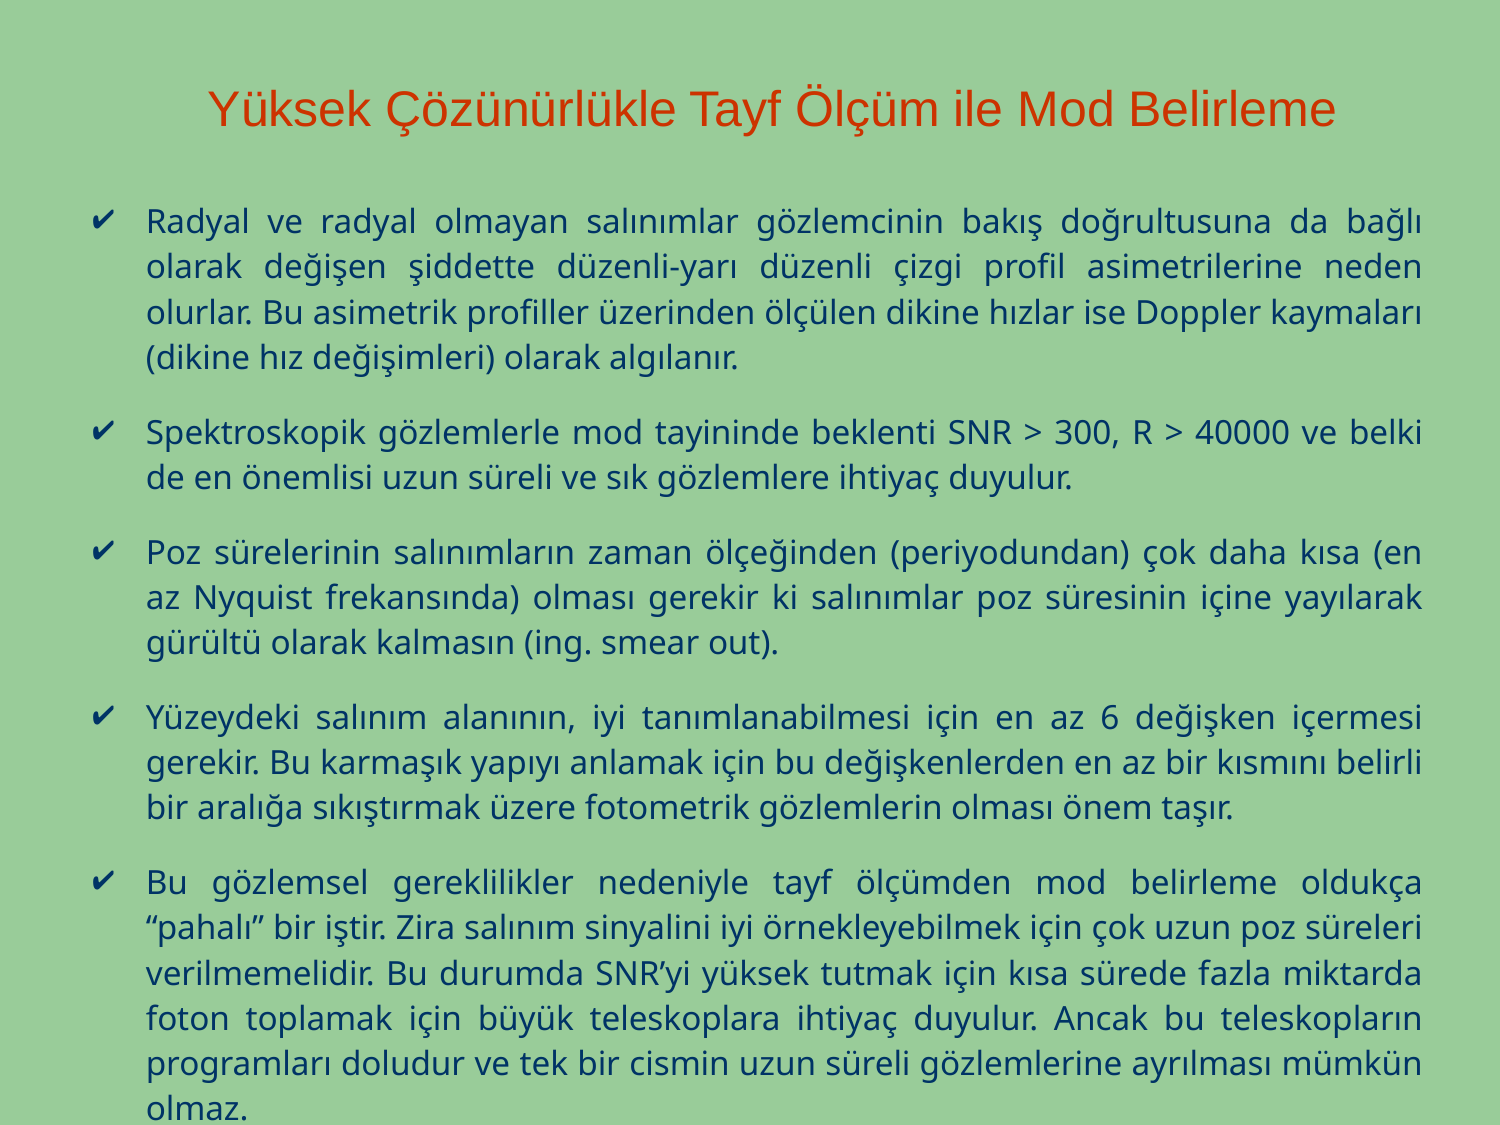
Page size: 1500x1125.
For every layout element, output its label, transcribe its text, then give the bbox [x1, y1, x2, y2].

list Radyal ve radyal olmayan salınımlar gözlemcinin bakış doğrultusuna da bağlı olarak değişen şiddette düzenli-yarı düzenli çizgi profil asimetrilerine neden olurlar. Bu asimetrik profiller üzerinden ölçülen dikine hızlar ise Doppler kaymaları (dikine hız değişimleri) olarak algılanır. Spektroskopik gözlemlerle mod tayininde beklenti SNR > 300, R > 40000 ve belki de en önemlisi uzun süreli ve sık gözlemlere ihtiyaç duyulur. Poz sürelerinin salınımların zaman ölçeğinden (periyodundan) çok daha kısa (en az Nyquist frekansında) olması gerekir ki salınımlar poz süresinin içine yayılarak gürültü olarak kalmasın (ing. smear out). Yüzeydeki salınım alanının, iyi tanımlanabilmesi için en az 6 değişken içermesi gerekir. Bu karmaşık yapıyı anlamak için bu değişkenlerden en az bir kısmını belirli bir aralığa sıkıştırmak üzere fotometrik gözlemlerin olması önem taşır. Bu gözlemsel gereklilikler nedeniyle tayf ölçümden mod belirleme oldukça “pahalı” bir iştir. Zira salınım sinyalini iyi örnekleyebilmek için çok uzun poz süreleri verilmemelidir. Bu durumda SNR’yi yüksek tutmak için kısa sürede fazla miktarda foton toplamak için büyük teleskoplara ihtiyaç duyulur. Ancak bu teleskopların programları doludur ve tek bir cismin uzun süreli gözlemlerine ayrılması mümkün olmaz. [75, 198, 1425, 1087]
title Yüksek Çözünürlükle Tayf Ölçüm ile Mod Belirleme [135, 22, 1410, 196]
